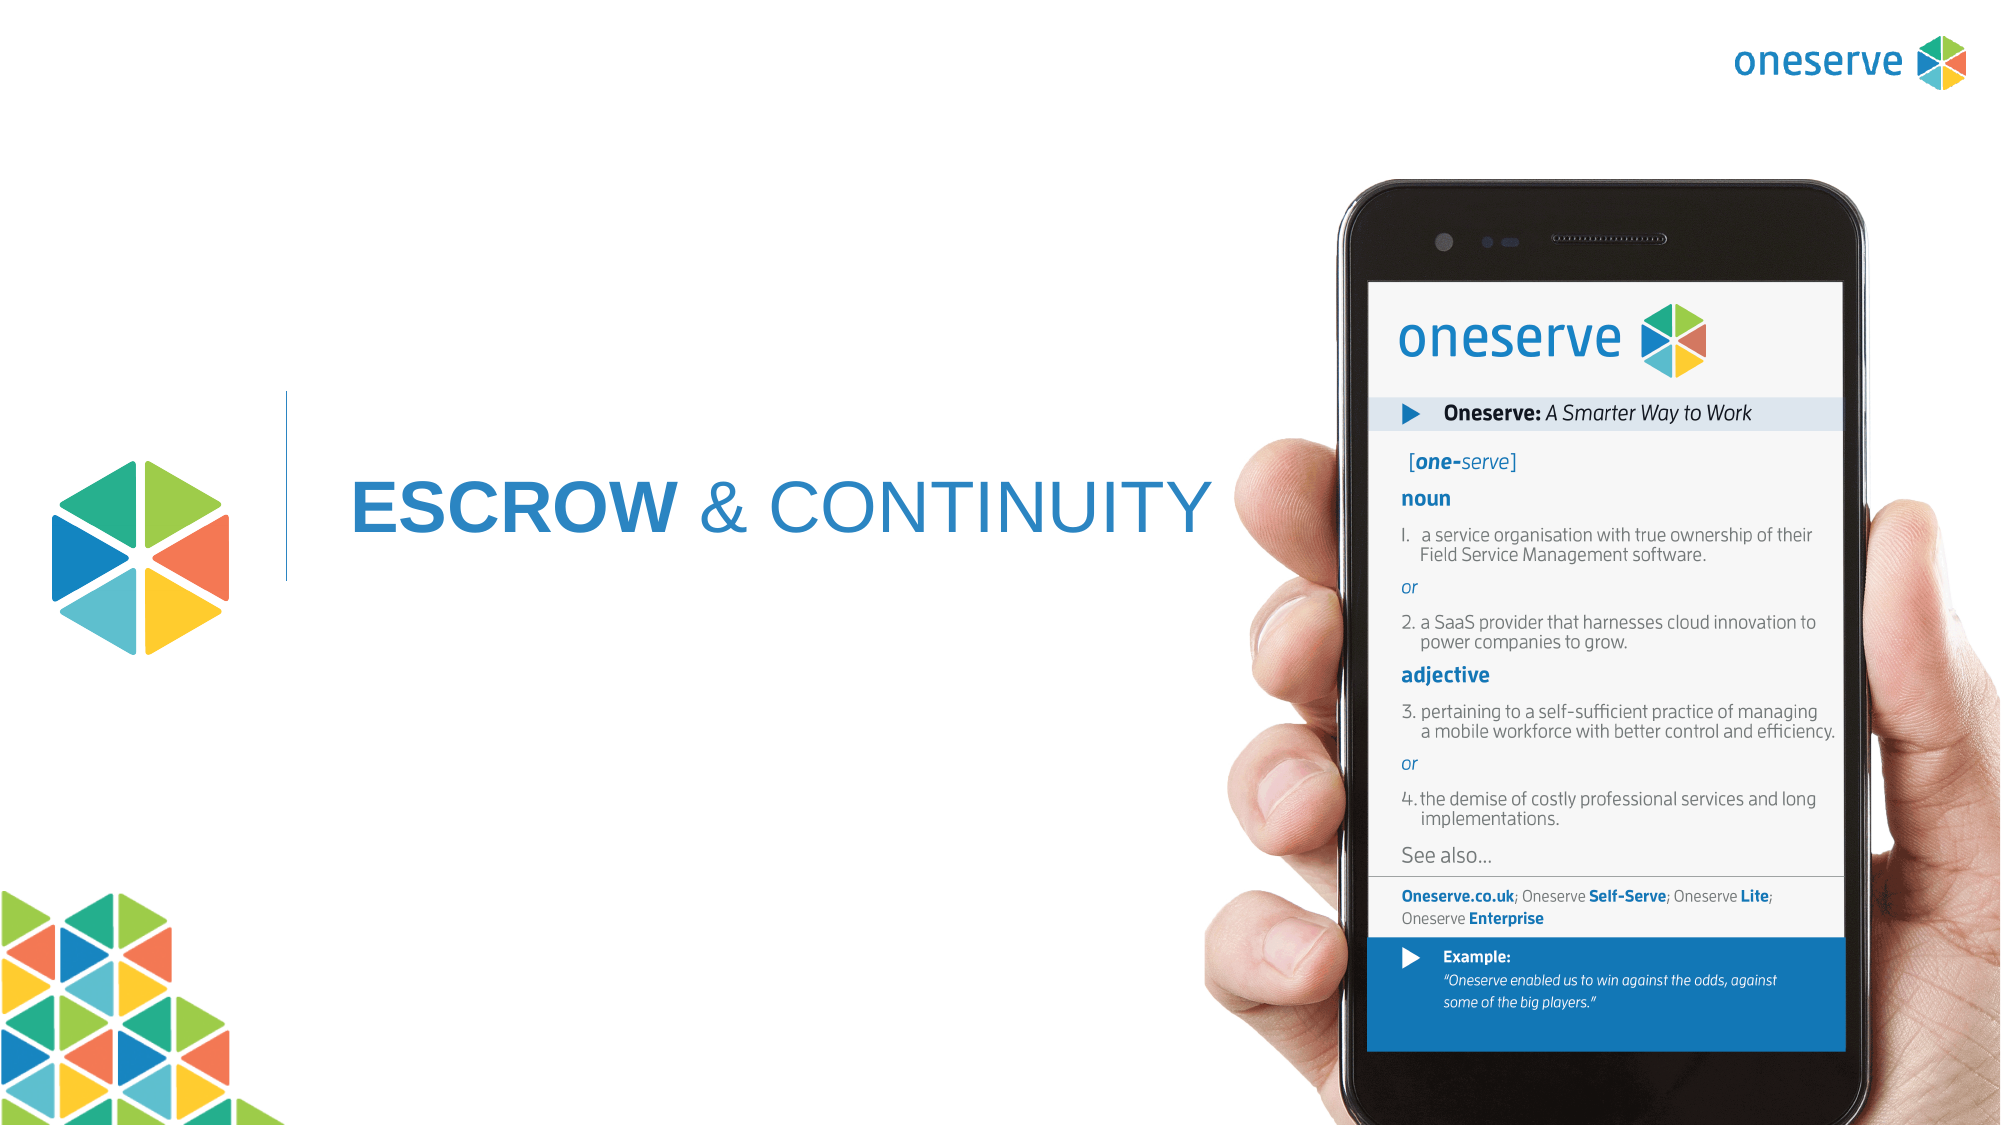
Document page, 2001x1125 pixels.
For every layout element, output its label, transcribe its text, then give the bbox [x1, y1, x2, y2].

text_box ESCROW & CONTINUITY [335, 452, 1262, 559]
picture [1204, 109, 2000, 1125]
picture [52, 461, 229, 656]
